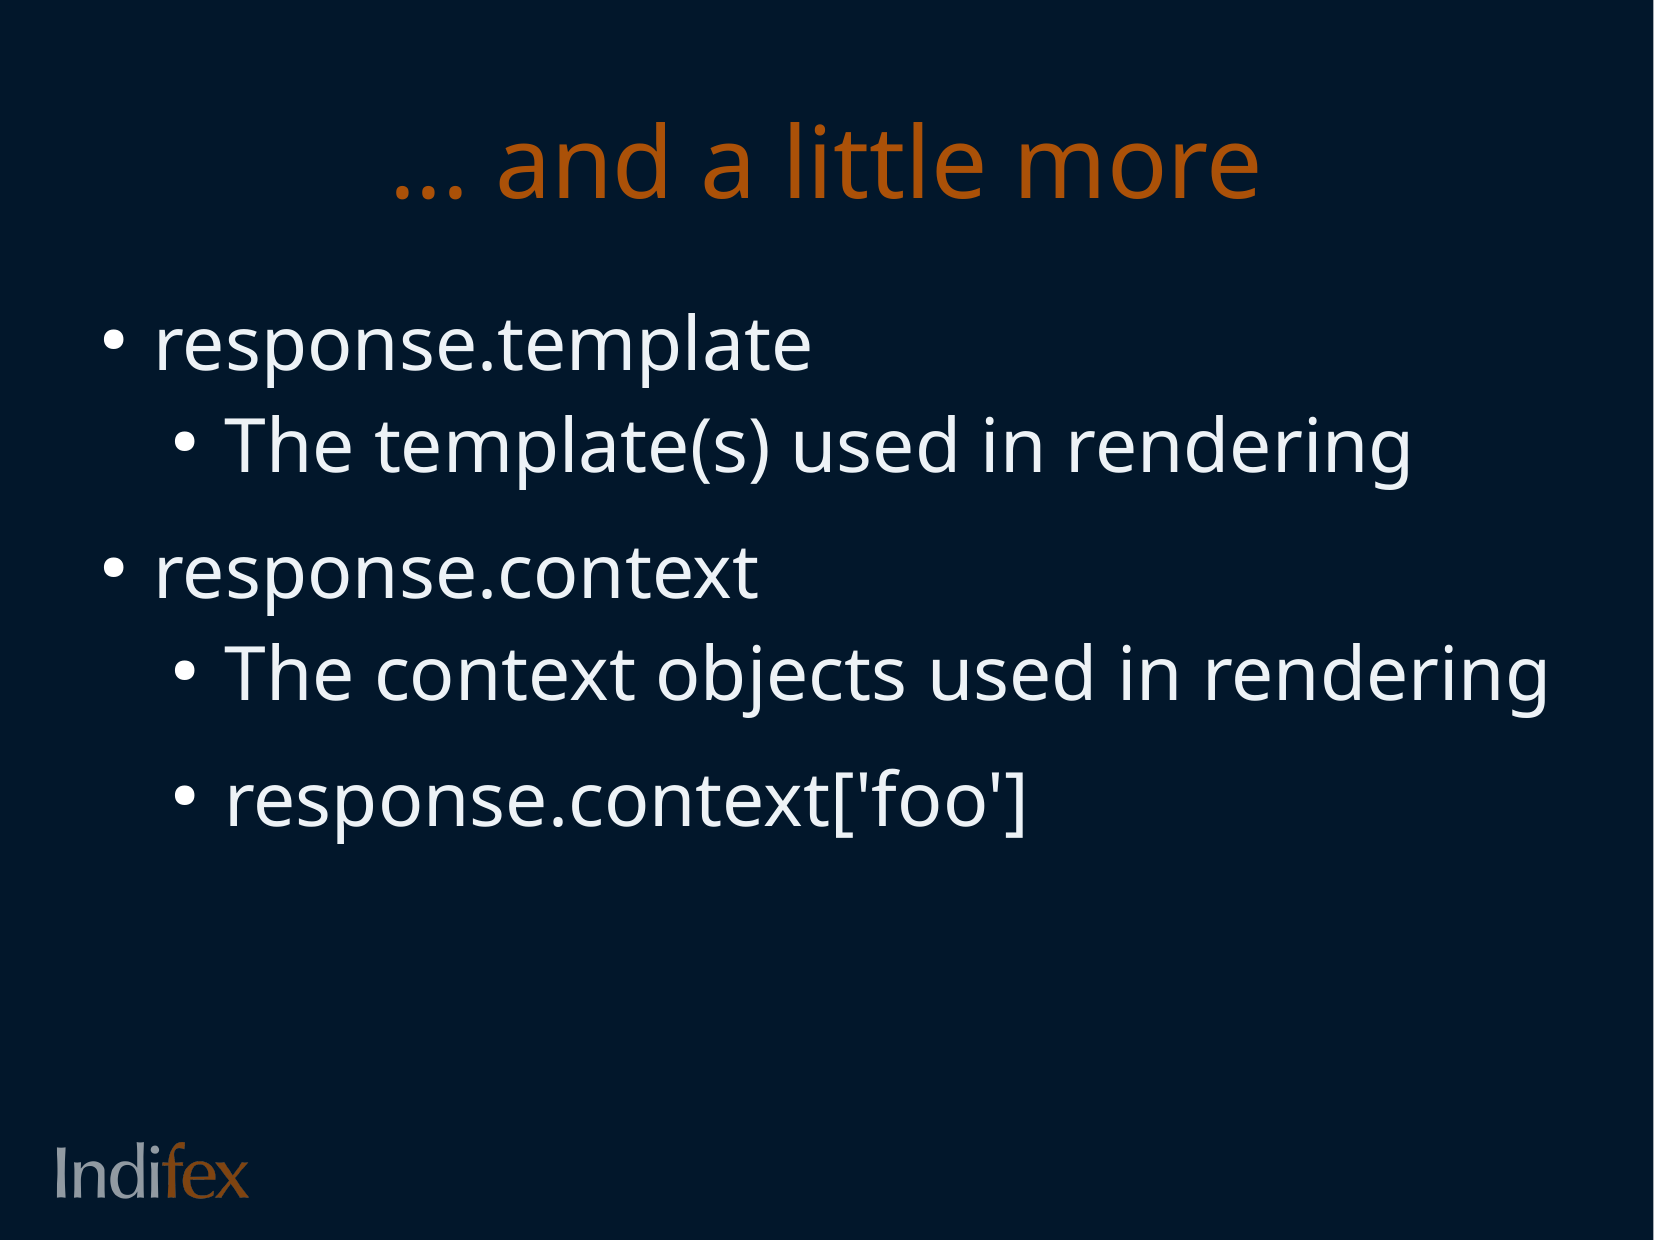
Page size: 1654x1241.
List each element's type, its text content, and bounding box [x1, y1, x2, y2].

title ... and a little more [82, 49, 1571, 257]
list response.template The template(s) used in rendering response.context The context objects used in rendering response.context['foo'] [82, 290, 1571, 1109]
picture [56, 1142, 249, 1241]
